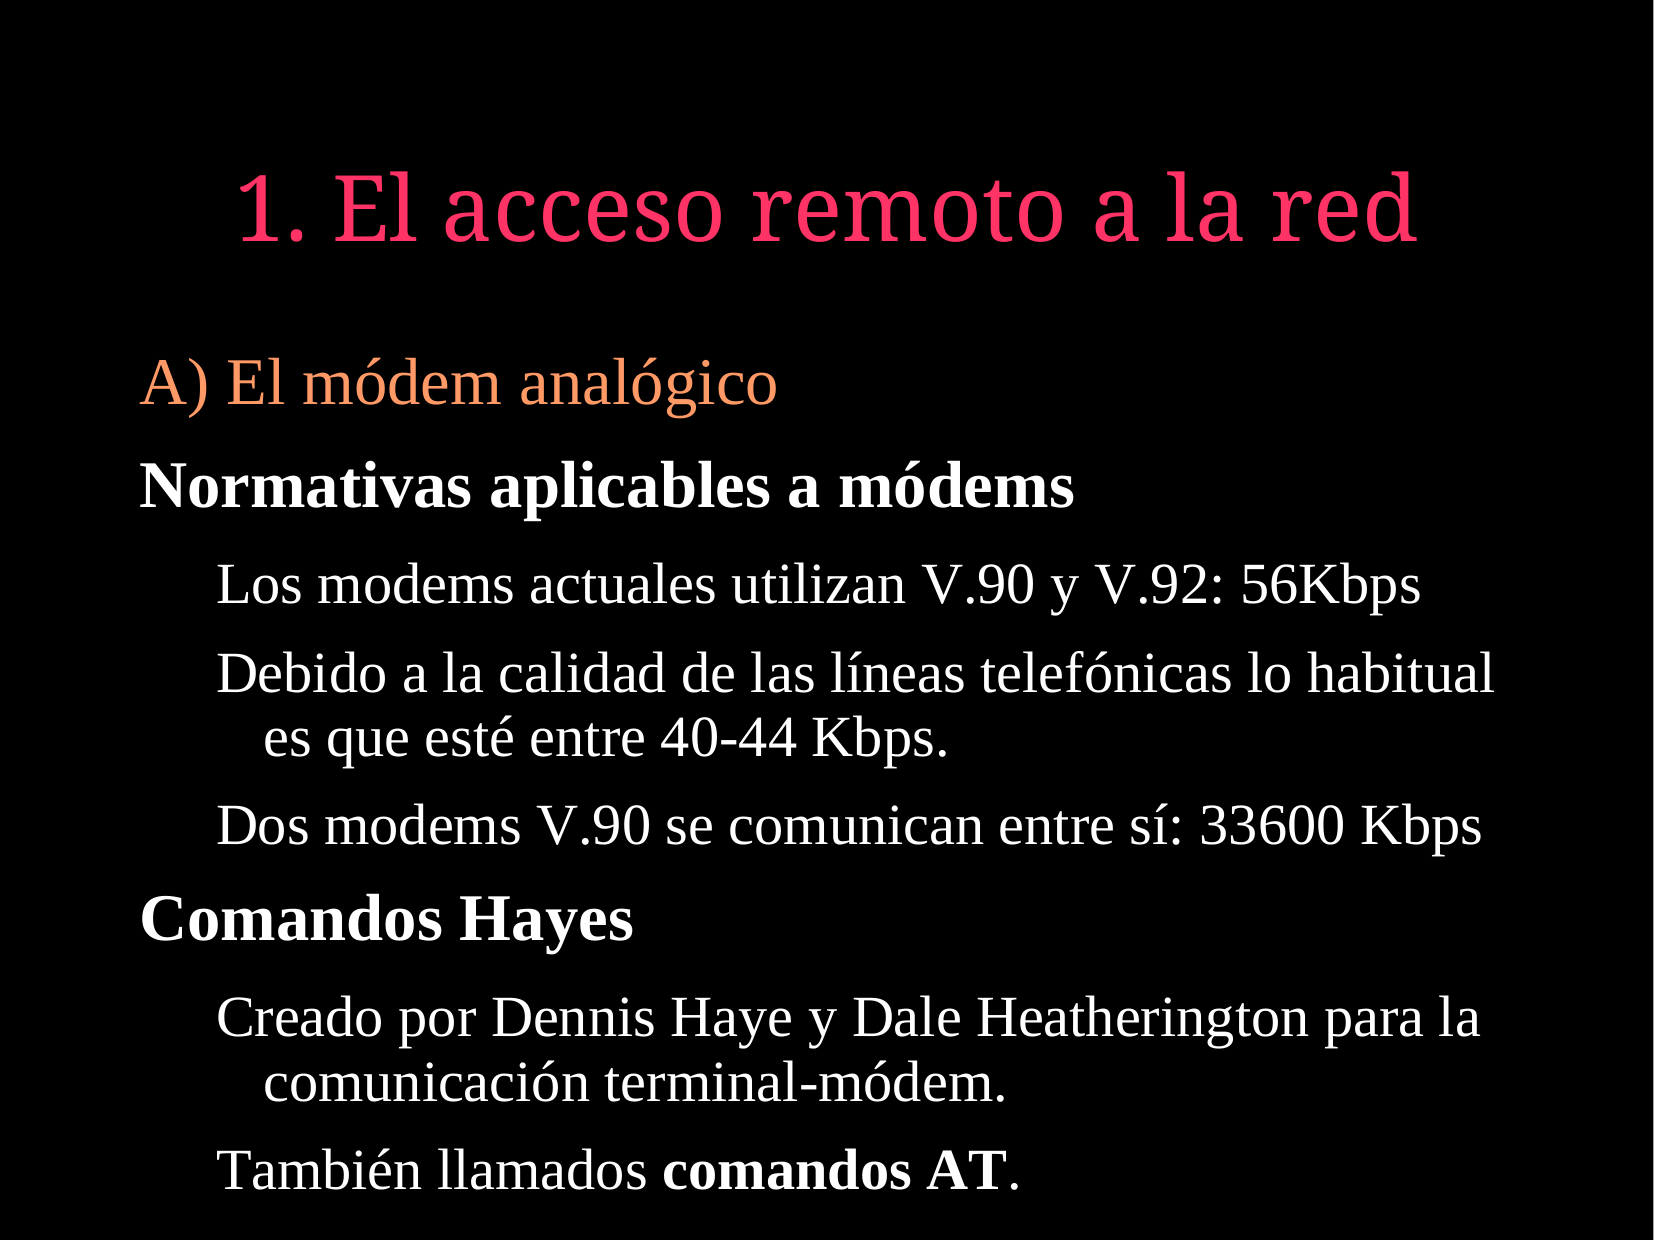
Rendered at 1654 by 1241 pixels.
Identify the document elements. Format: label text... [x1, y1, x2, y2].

list A) El módem analógico Normativas aplicables a módems Los modems actuales utilizan V.90 y V.92: 56Kbps Debido a la calidad de las líneas telefónicas lo habitual es que esté entre 40-44 Kbps. Dos modems V.90 se comunican entre sí: 33600 Kbps Comandos Hayes Creado por Dennis Haye y Dale Heatherington para la comunicación terminal-módem. También llamados comandos AT. [121, 344, 1534, 1210]
title 1. El acceso remoto a la red [121, 102, 1534, 311]
